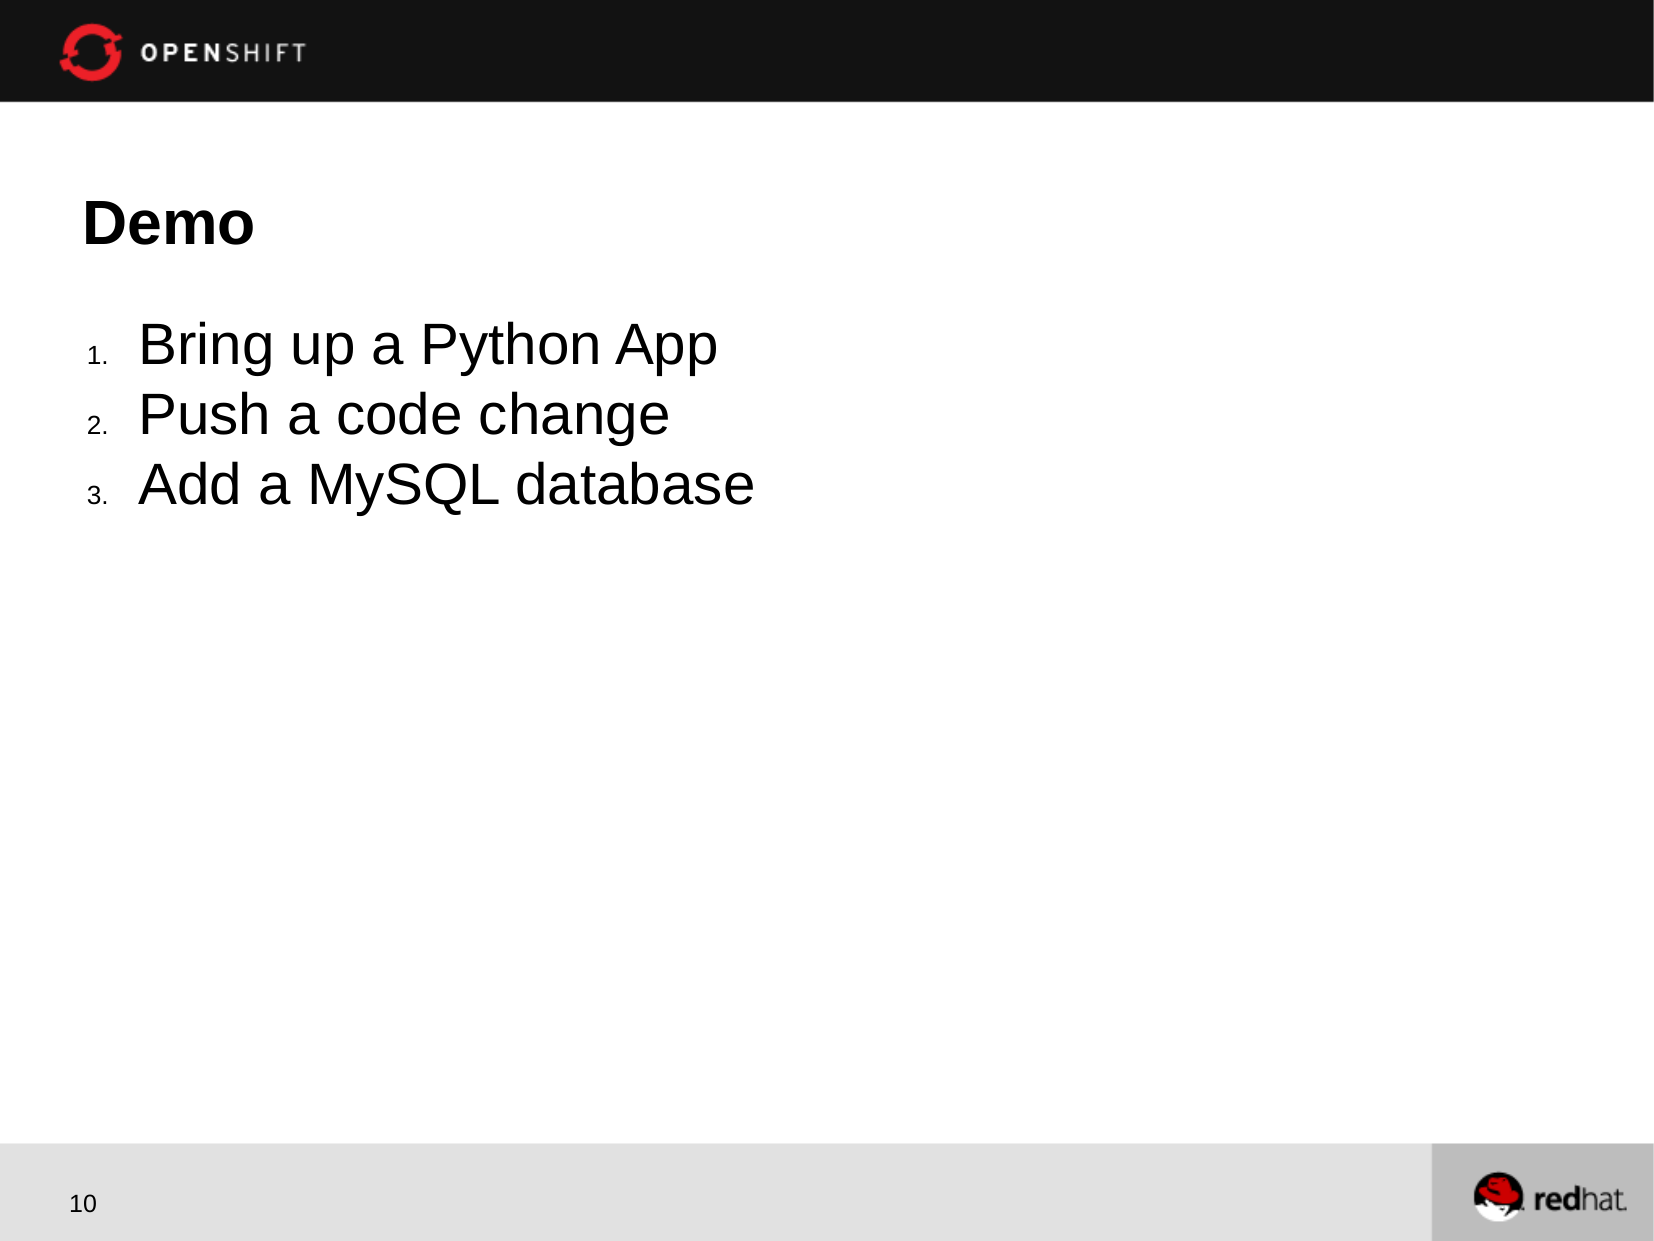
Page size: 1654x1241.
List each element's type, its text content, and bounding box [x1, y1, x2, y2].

picture [0, 0, 1654, 1241]
text_box Demo [82, 130, 1571, 318]
text_box Bring up a Python App Push a code change Add a MySQL database [86, 302, 1575, 1096]
